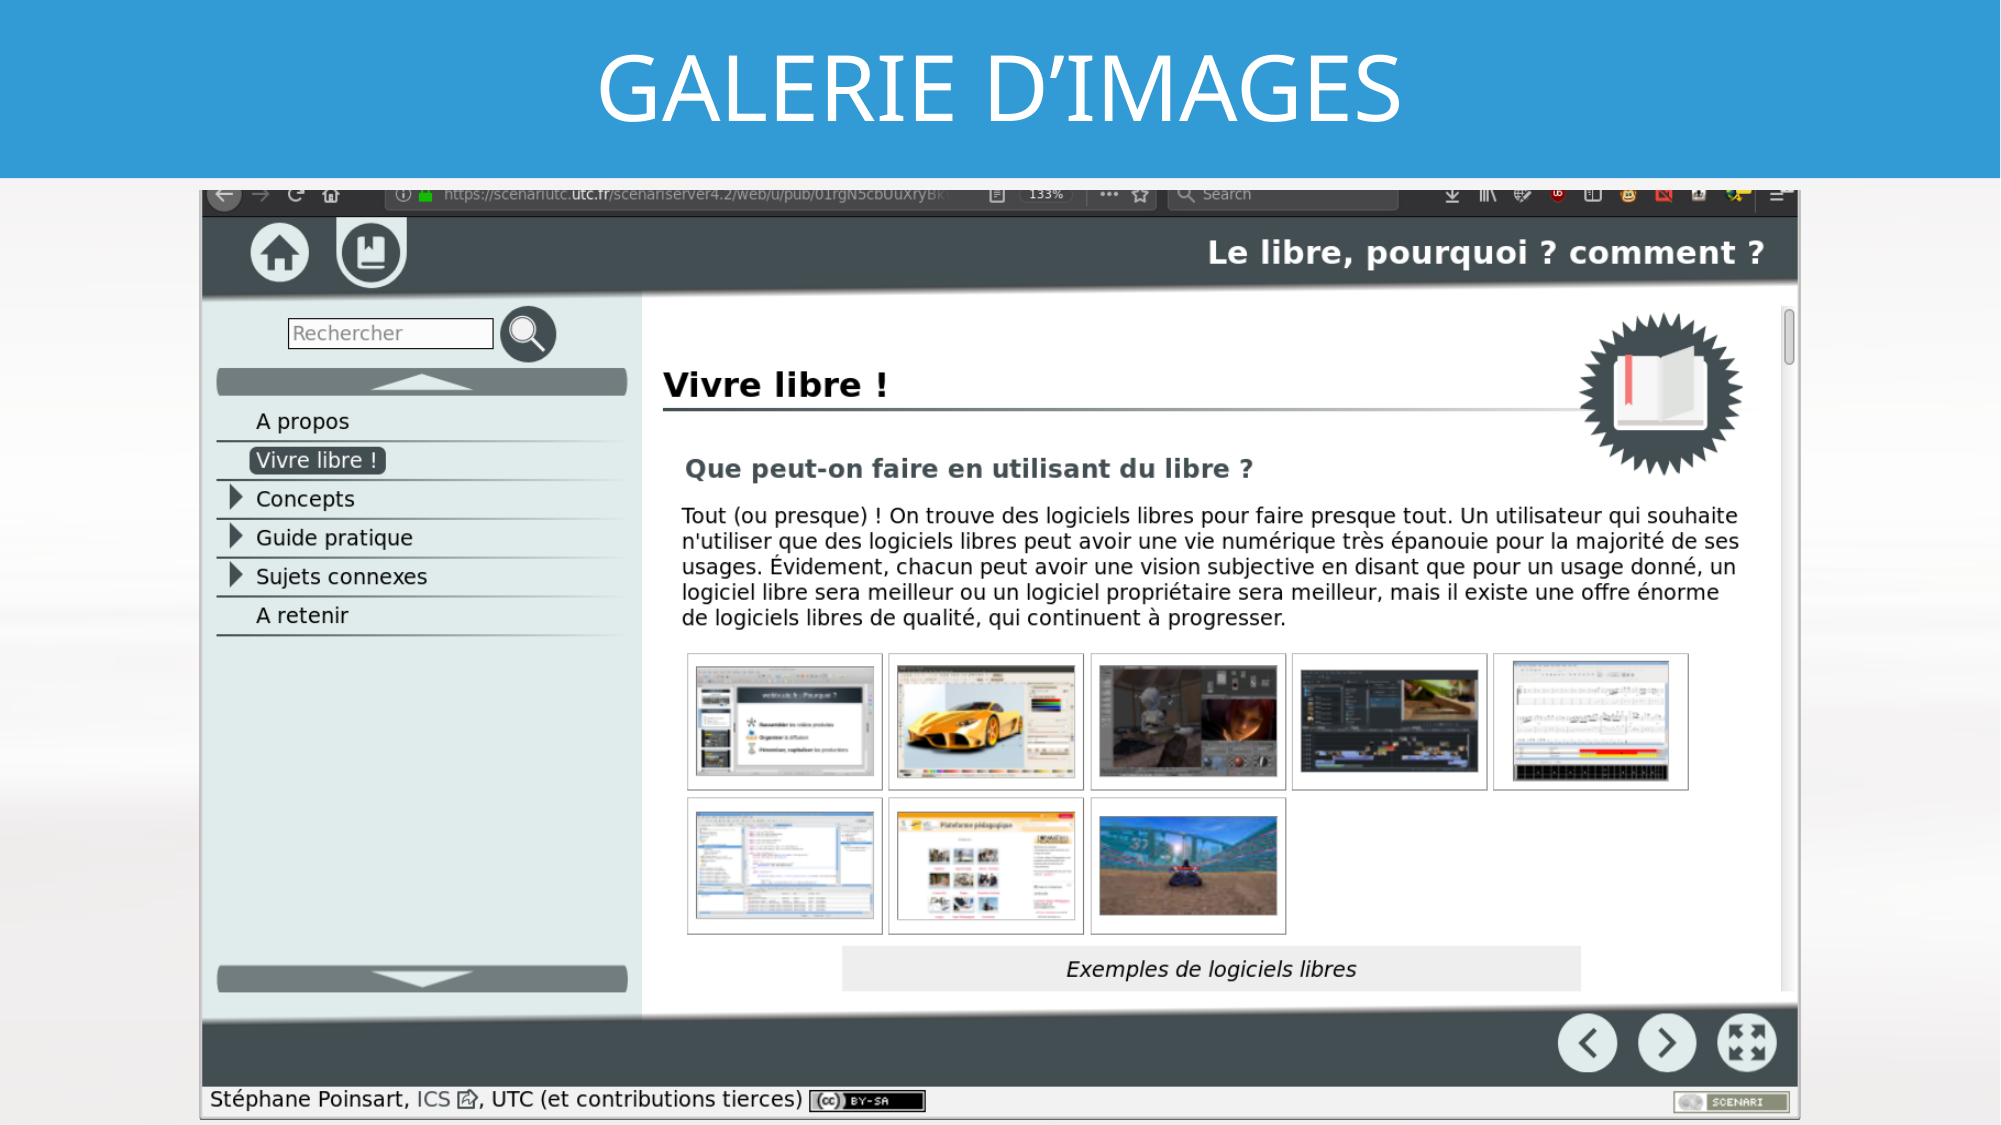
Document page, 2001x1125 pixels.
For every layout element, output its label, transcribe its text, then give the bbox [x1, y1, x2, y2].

text_box Galerie d’images [0, 0, 2000, 173]
picture [199, 190, 1801, 1120]
